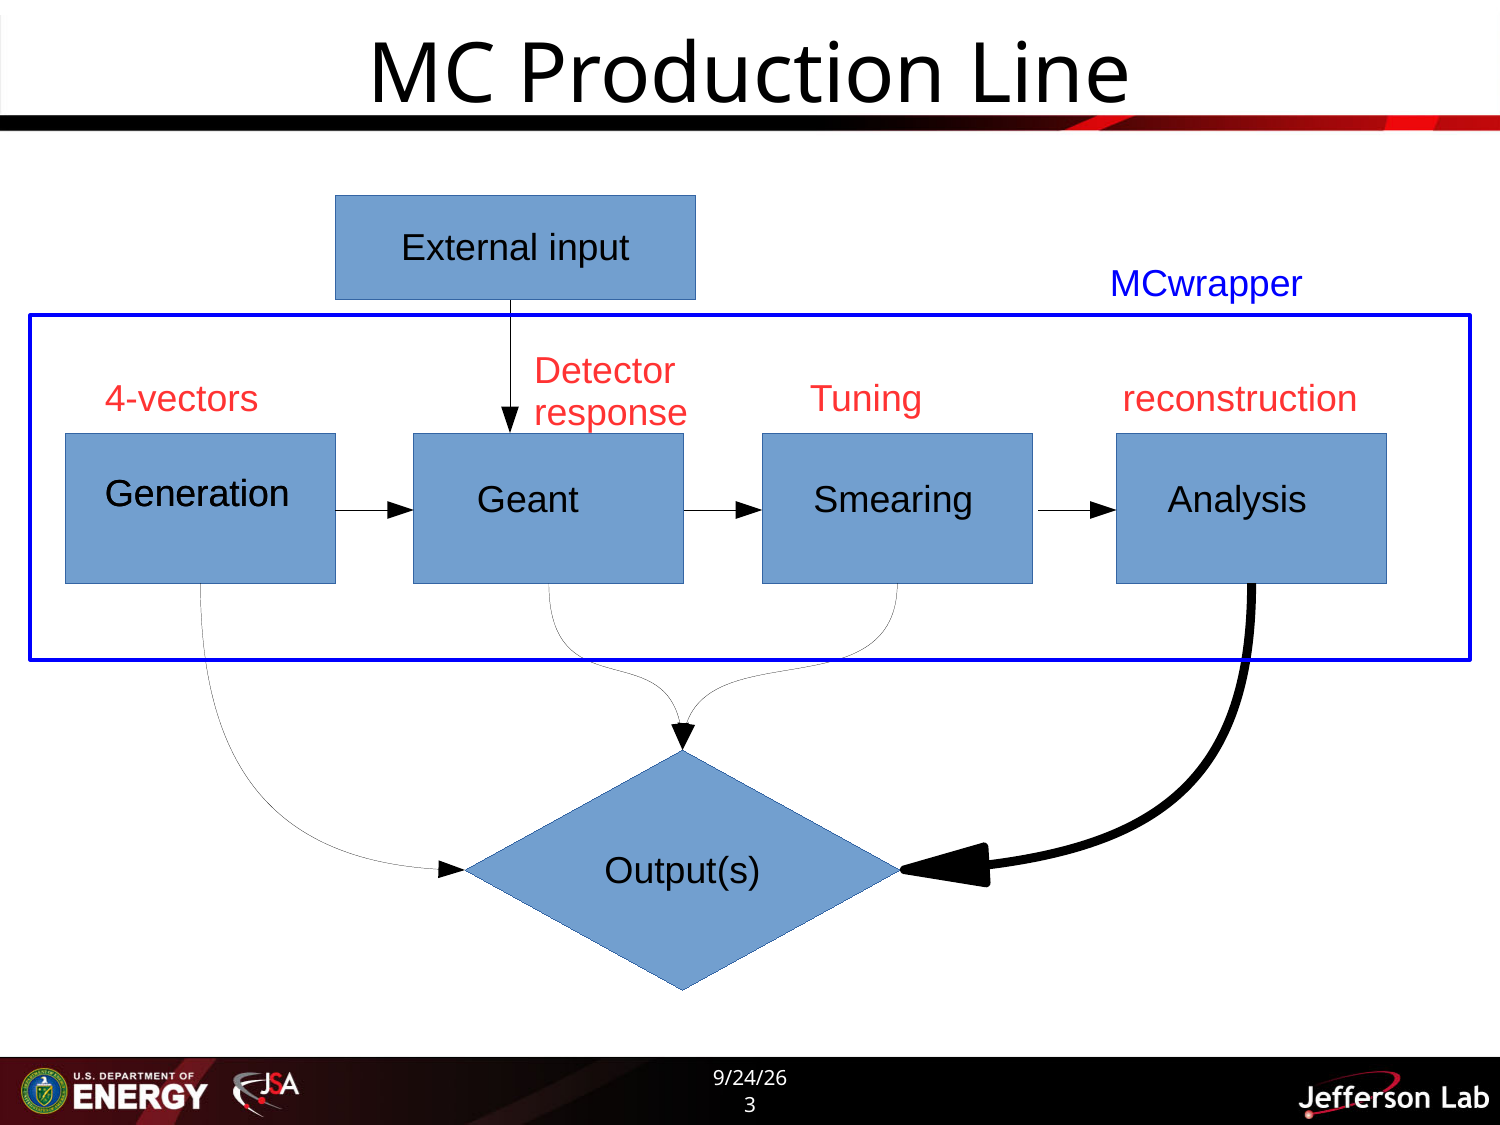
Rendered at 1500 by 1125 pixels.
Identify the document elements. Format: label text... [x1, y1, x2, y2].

text_box Detector response [519, 341, 715, 441]
text_box Smearing [798, 470, 1024, 528]
text_box Tuning [795, 370, 991, 434]
text_box reconstruction [1107, 370, 1385, 469]
text_box [413, 433, 684, 584]
text_box MCwrapper [1095, 254, 1396, 312]
title MC Production Line [75, 38, 1425, 99]
text_box [1116, 433, 1387, 584]
picture [0, 0, 1500, 1125]
slide_number 11/1/19 [575, 1048, 925, 1090]
text_box Geant [462, 470, 688, 528]
text_box [65, 433, 336, 584]
text_box [762, 433, 1033, 584]
text_box Analysis [1152, 470, 1378, 528]
text_box 4-vectors [90, 369, 286, 427]
slide_number <number> [575, 1090, 925, 1122]
text_box Generation [90, 464, 316, 522]
text_box External input [335, 195, 696, 300]
text_box Output(s) [466, 750, 900, 991]
